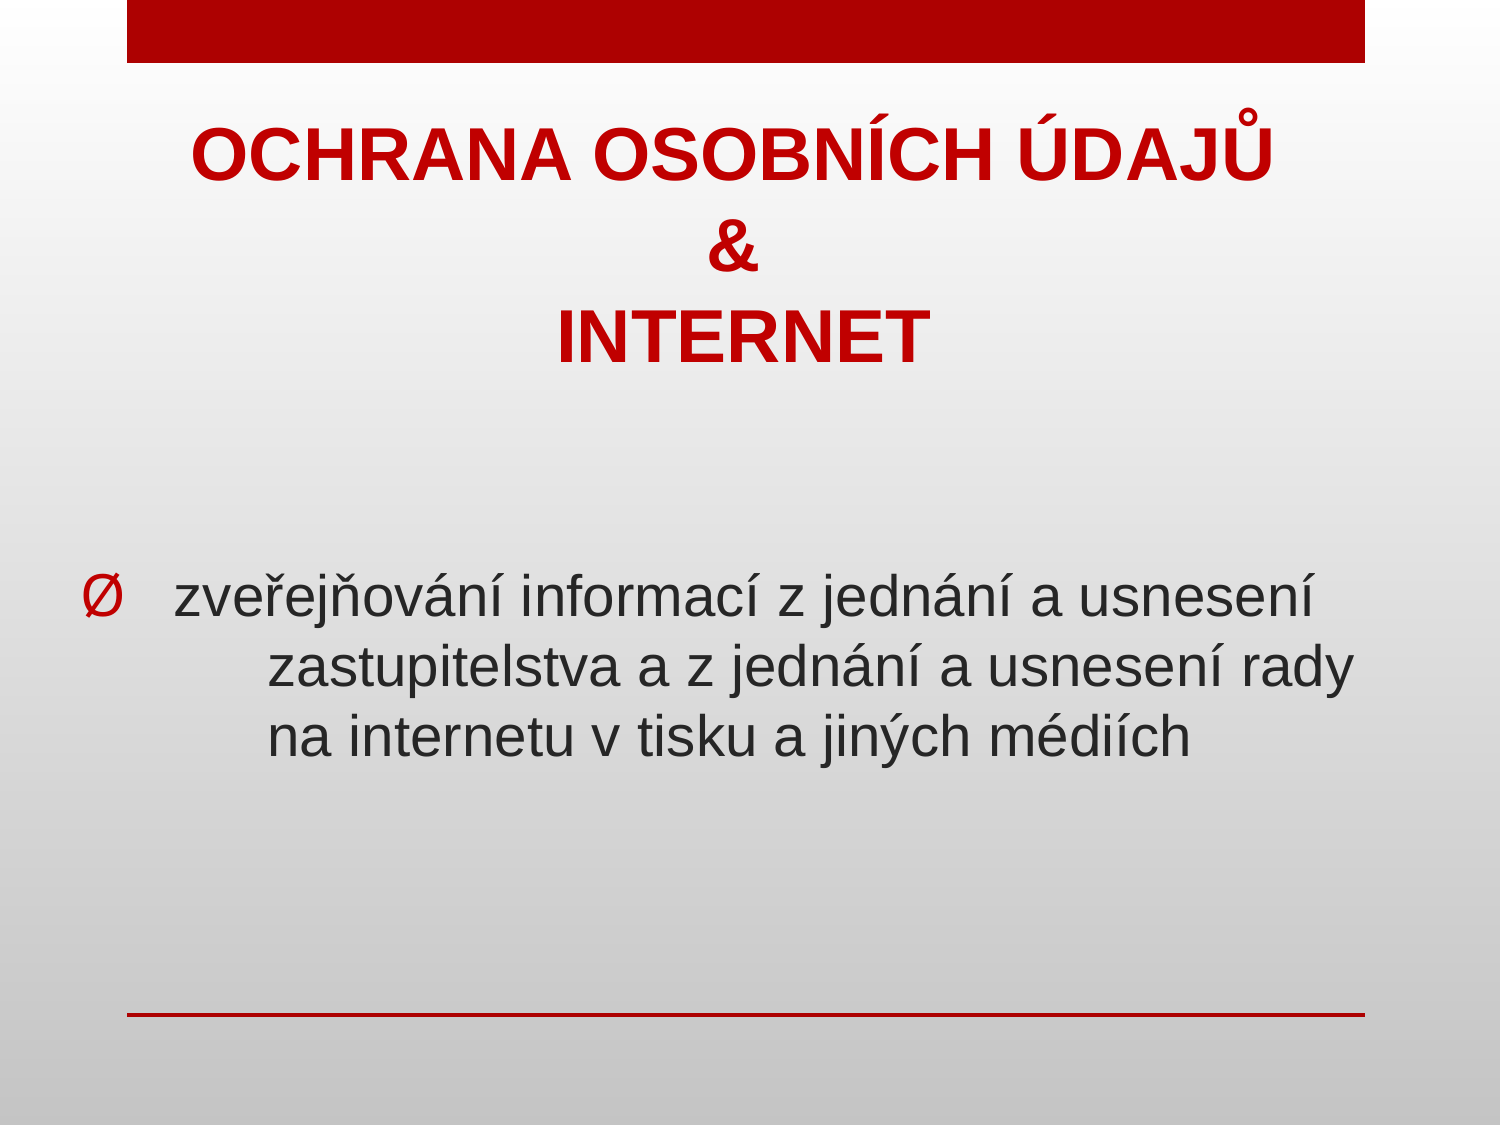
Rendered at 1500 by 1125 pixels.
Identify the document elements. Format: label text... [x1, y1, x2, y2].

list OCHRANA OSOBNÍCH ÚDAJŮ & INTERNET [125, 113, 1363, 445]
title zveřejňování informací z jednání a usnesení zastupitelstva a z jednání a usnesení rady na internetu v tisku a jiných médiích [64, 432, 1447, 847]
